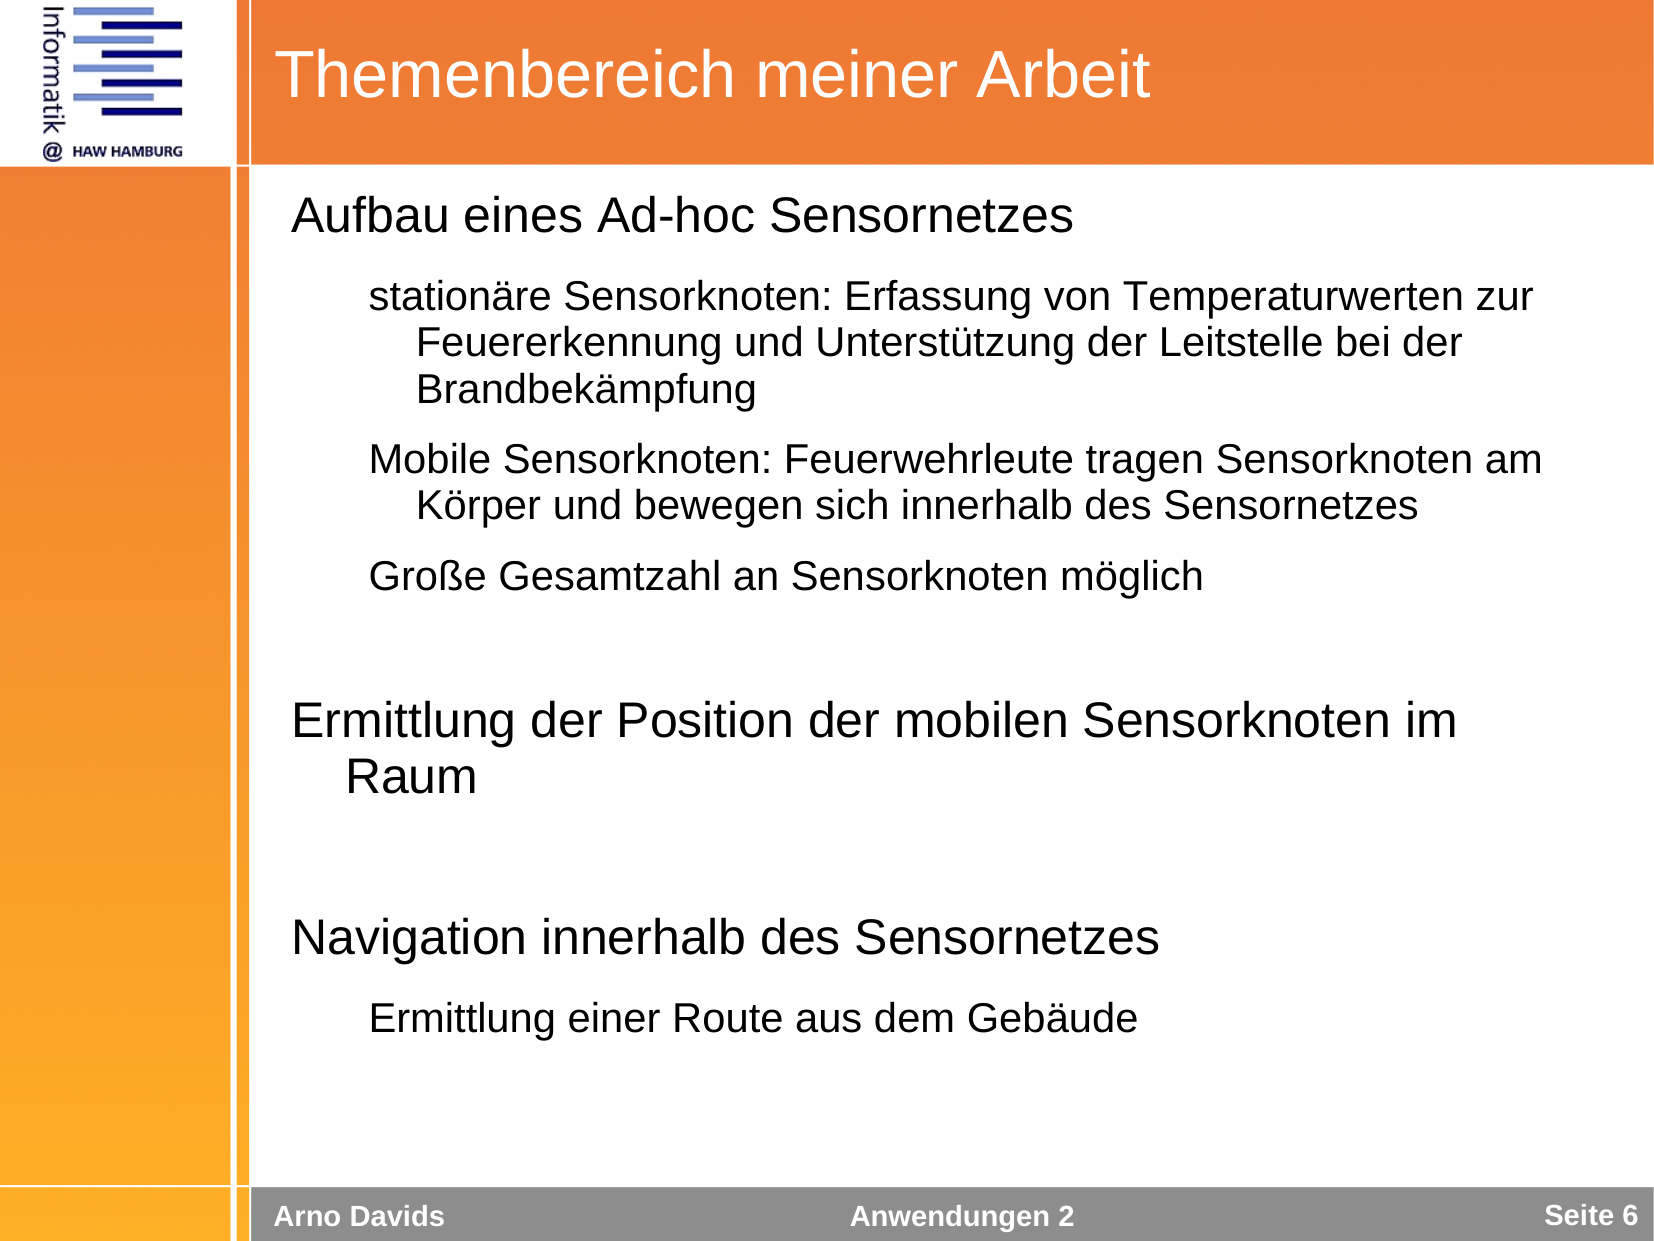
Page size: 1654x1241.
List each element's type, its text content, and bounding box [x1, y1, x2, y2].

title Themenbereich meiner Arbeit [274, 11, 1651, 137]
list Aufbau eines Ad-hoc Sensornetzes stationäre Sensorknoten: Erfassung von Temperaturwerten zur Feuererkennung und Unterstützung der Leitstelle bei der Brandbekämpfung Mobile Sensorknoten: Feuerwehrleute tragen Sensorknoten am Körper und bewegen sich innerhalb des Sensornetzes Große Gesamtzahl an Sensorknoten möglich Ermittlung der Position der mobilen Sensorknoten im Raum Navigation innerhalb des Sensornetzes Ermittlung einer Route aus dem Gebäude [274, 187, 1576, 1160]
picture [0, 0, 1654, 1241]
picture [43, 5, 186, 162]
